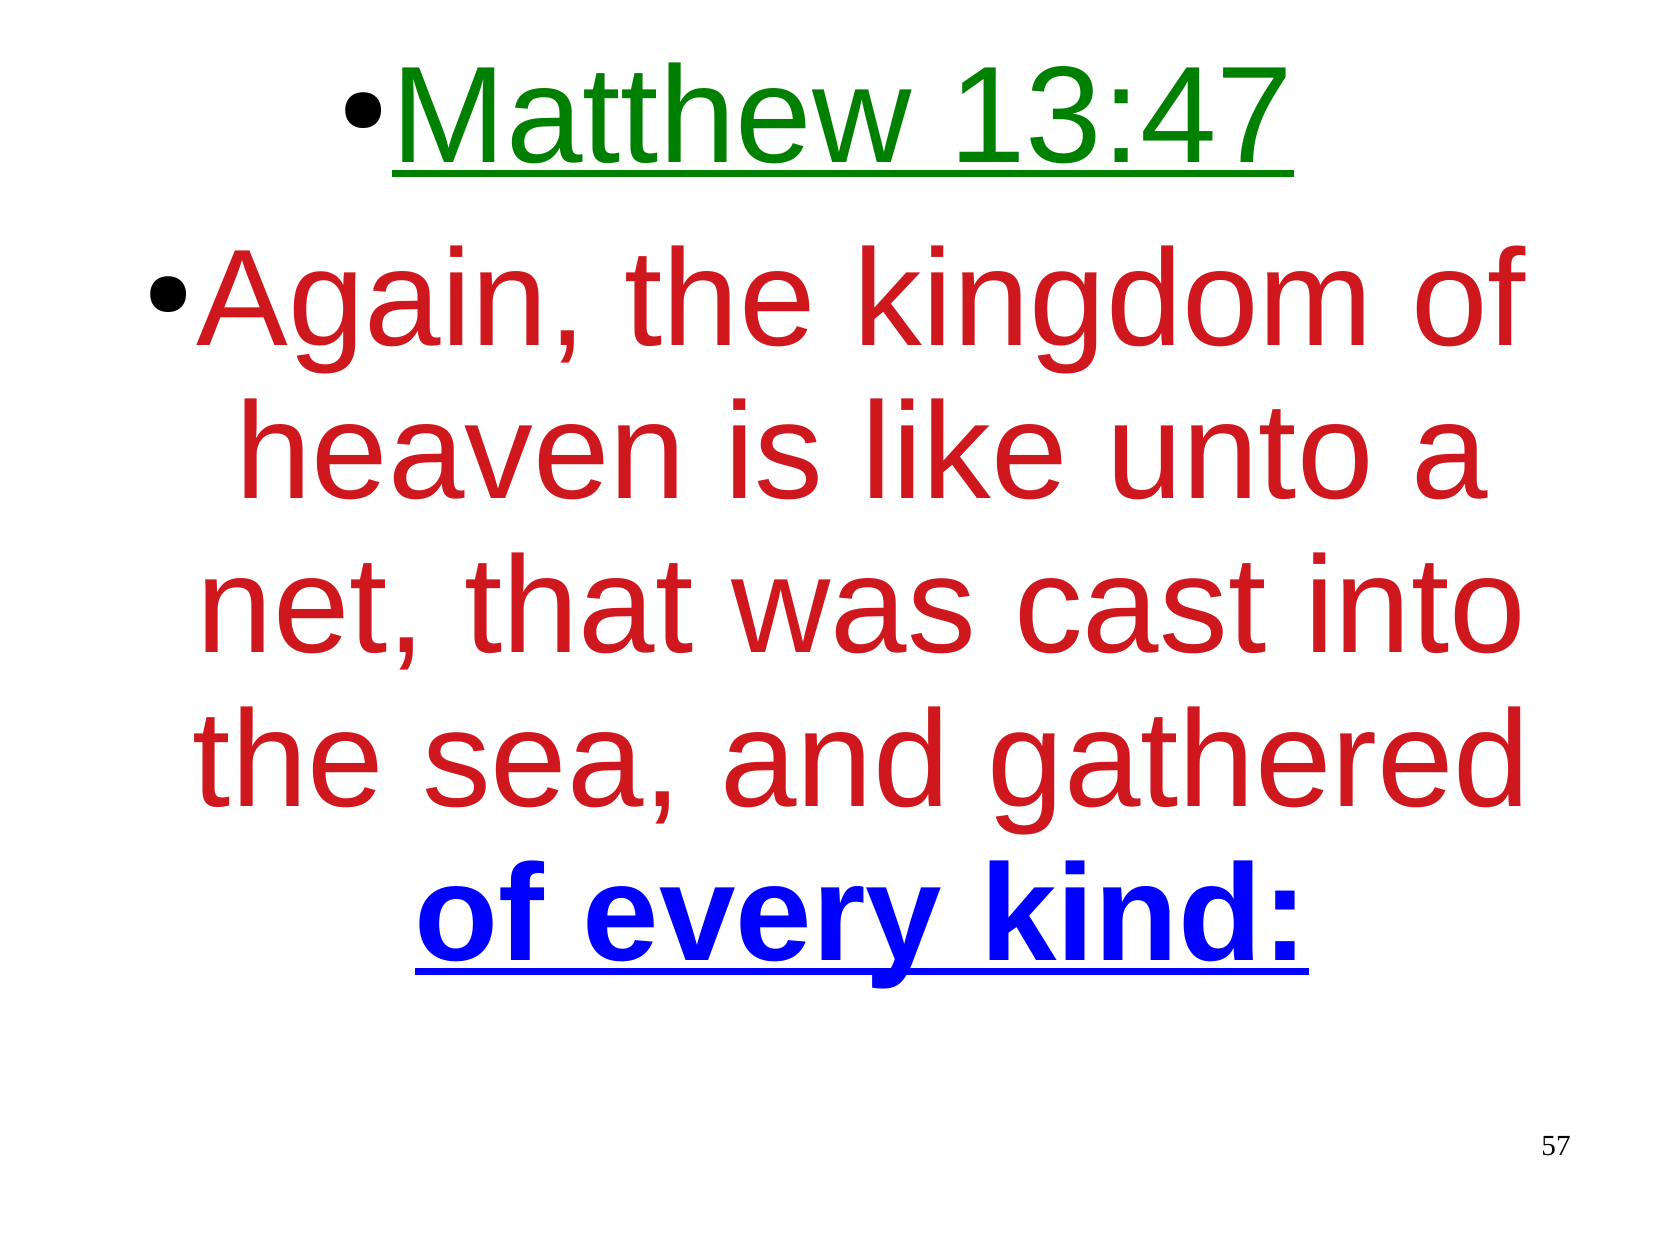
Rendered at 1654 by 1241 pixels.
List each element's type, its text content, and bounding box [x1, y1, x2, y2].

list Matthew 13:47 Again, the kingdom of heaven is like unto a net, that was cast into the sea, and gathered of every kind: [82, 37, 1571, 1109]
